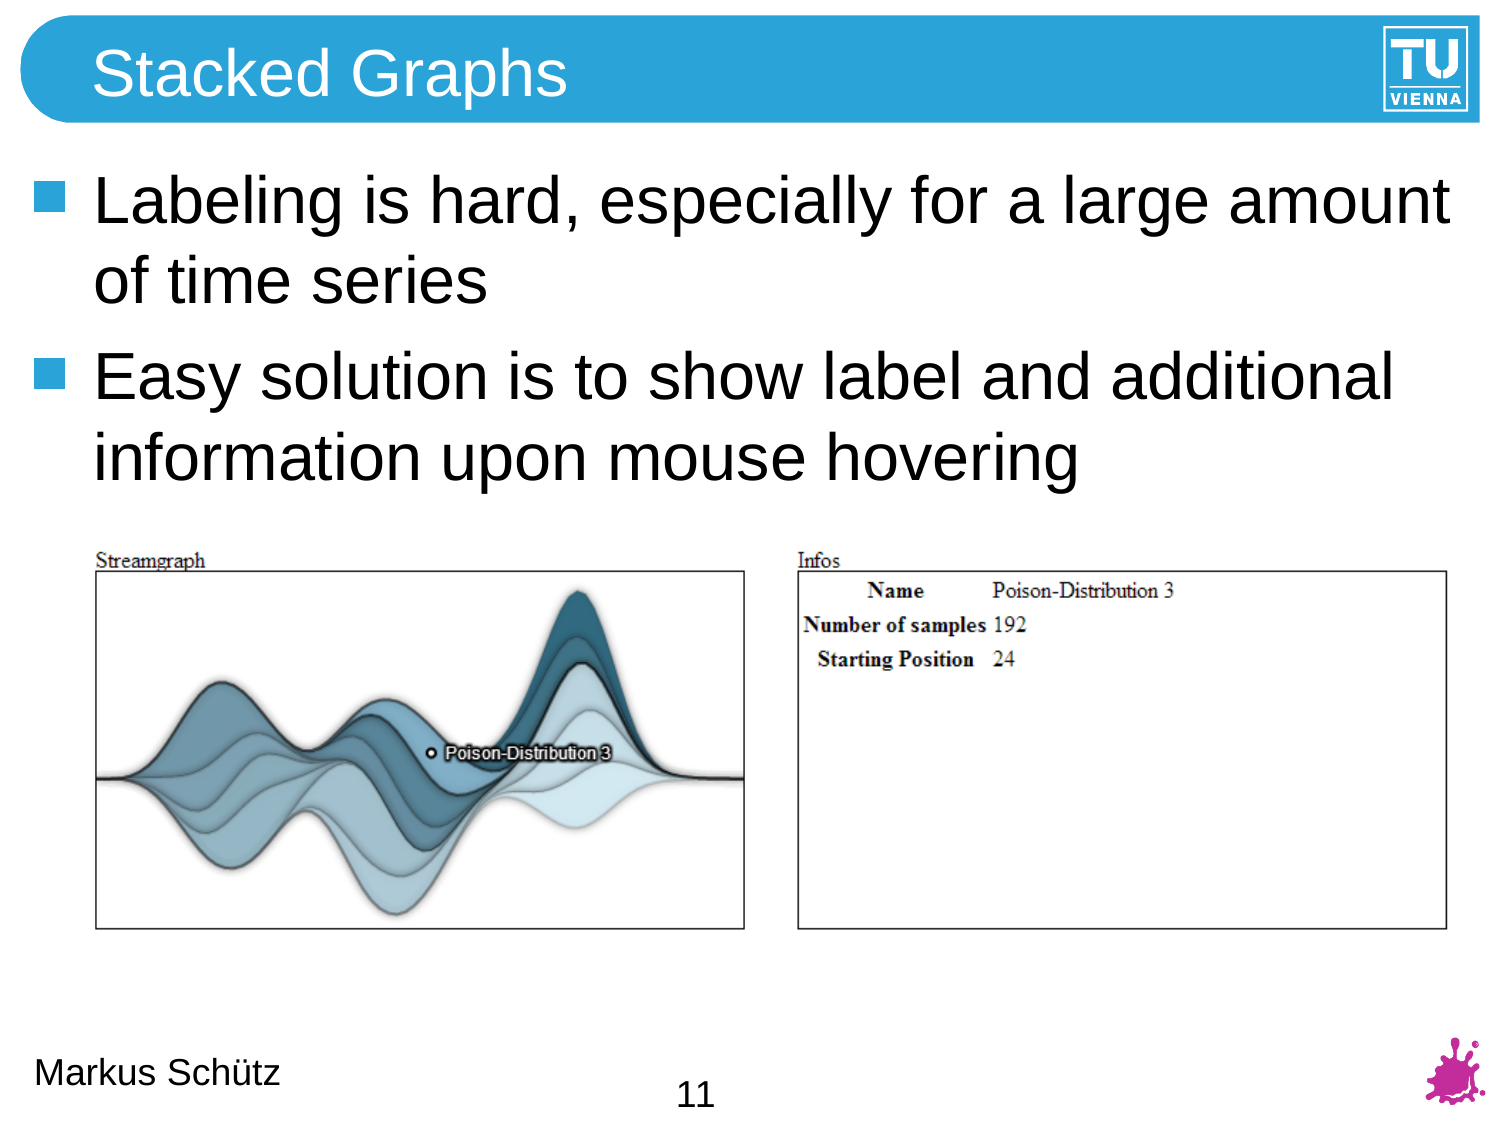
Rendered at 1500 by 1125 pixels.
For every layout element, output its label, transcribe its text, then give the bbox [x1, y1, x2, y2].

list Labeling is hard, especially for a large amount of time series Easy solution is to show label and additional information upon mouse hovering [19, 148, 1481, 1047]
title Stacked Graphs [76, 7, 1350, 132]
picture [94, 545, 1453, 934]
